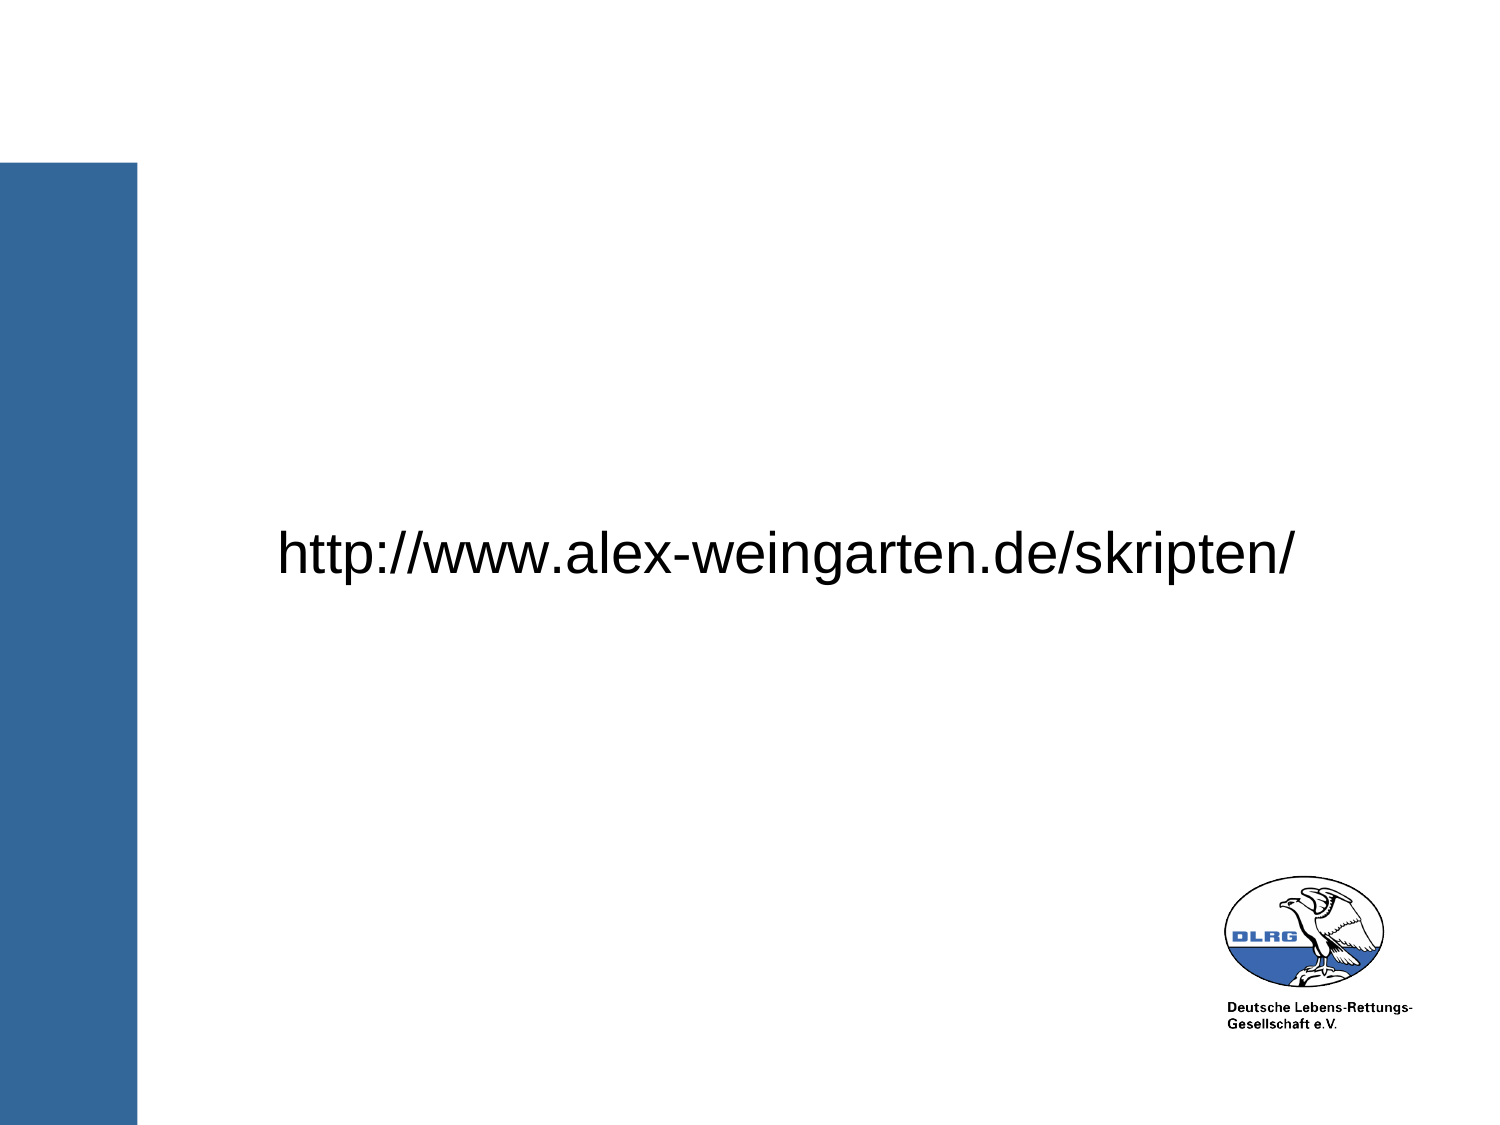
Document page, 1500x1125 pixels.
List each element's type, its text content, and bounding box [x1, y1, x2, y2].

picture [1224, 874, 1413, 1030]
text_box http://www.alex-weingarten.de/skripten/ [262, 526, 1320, 591]
